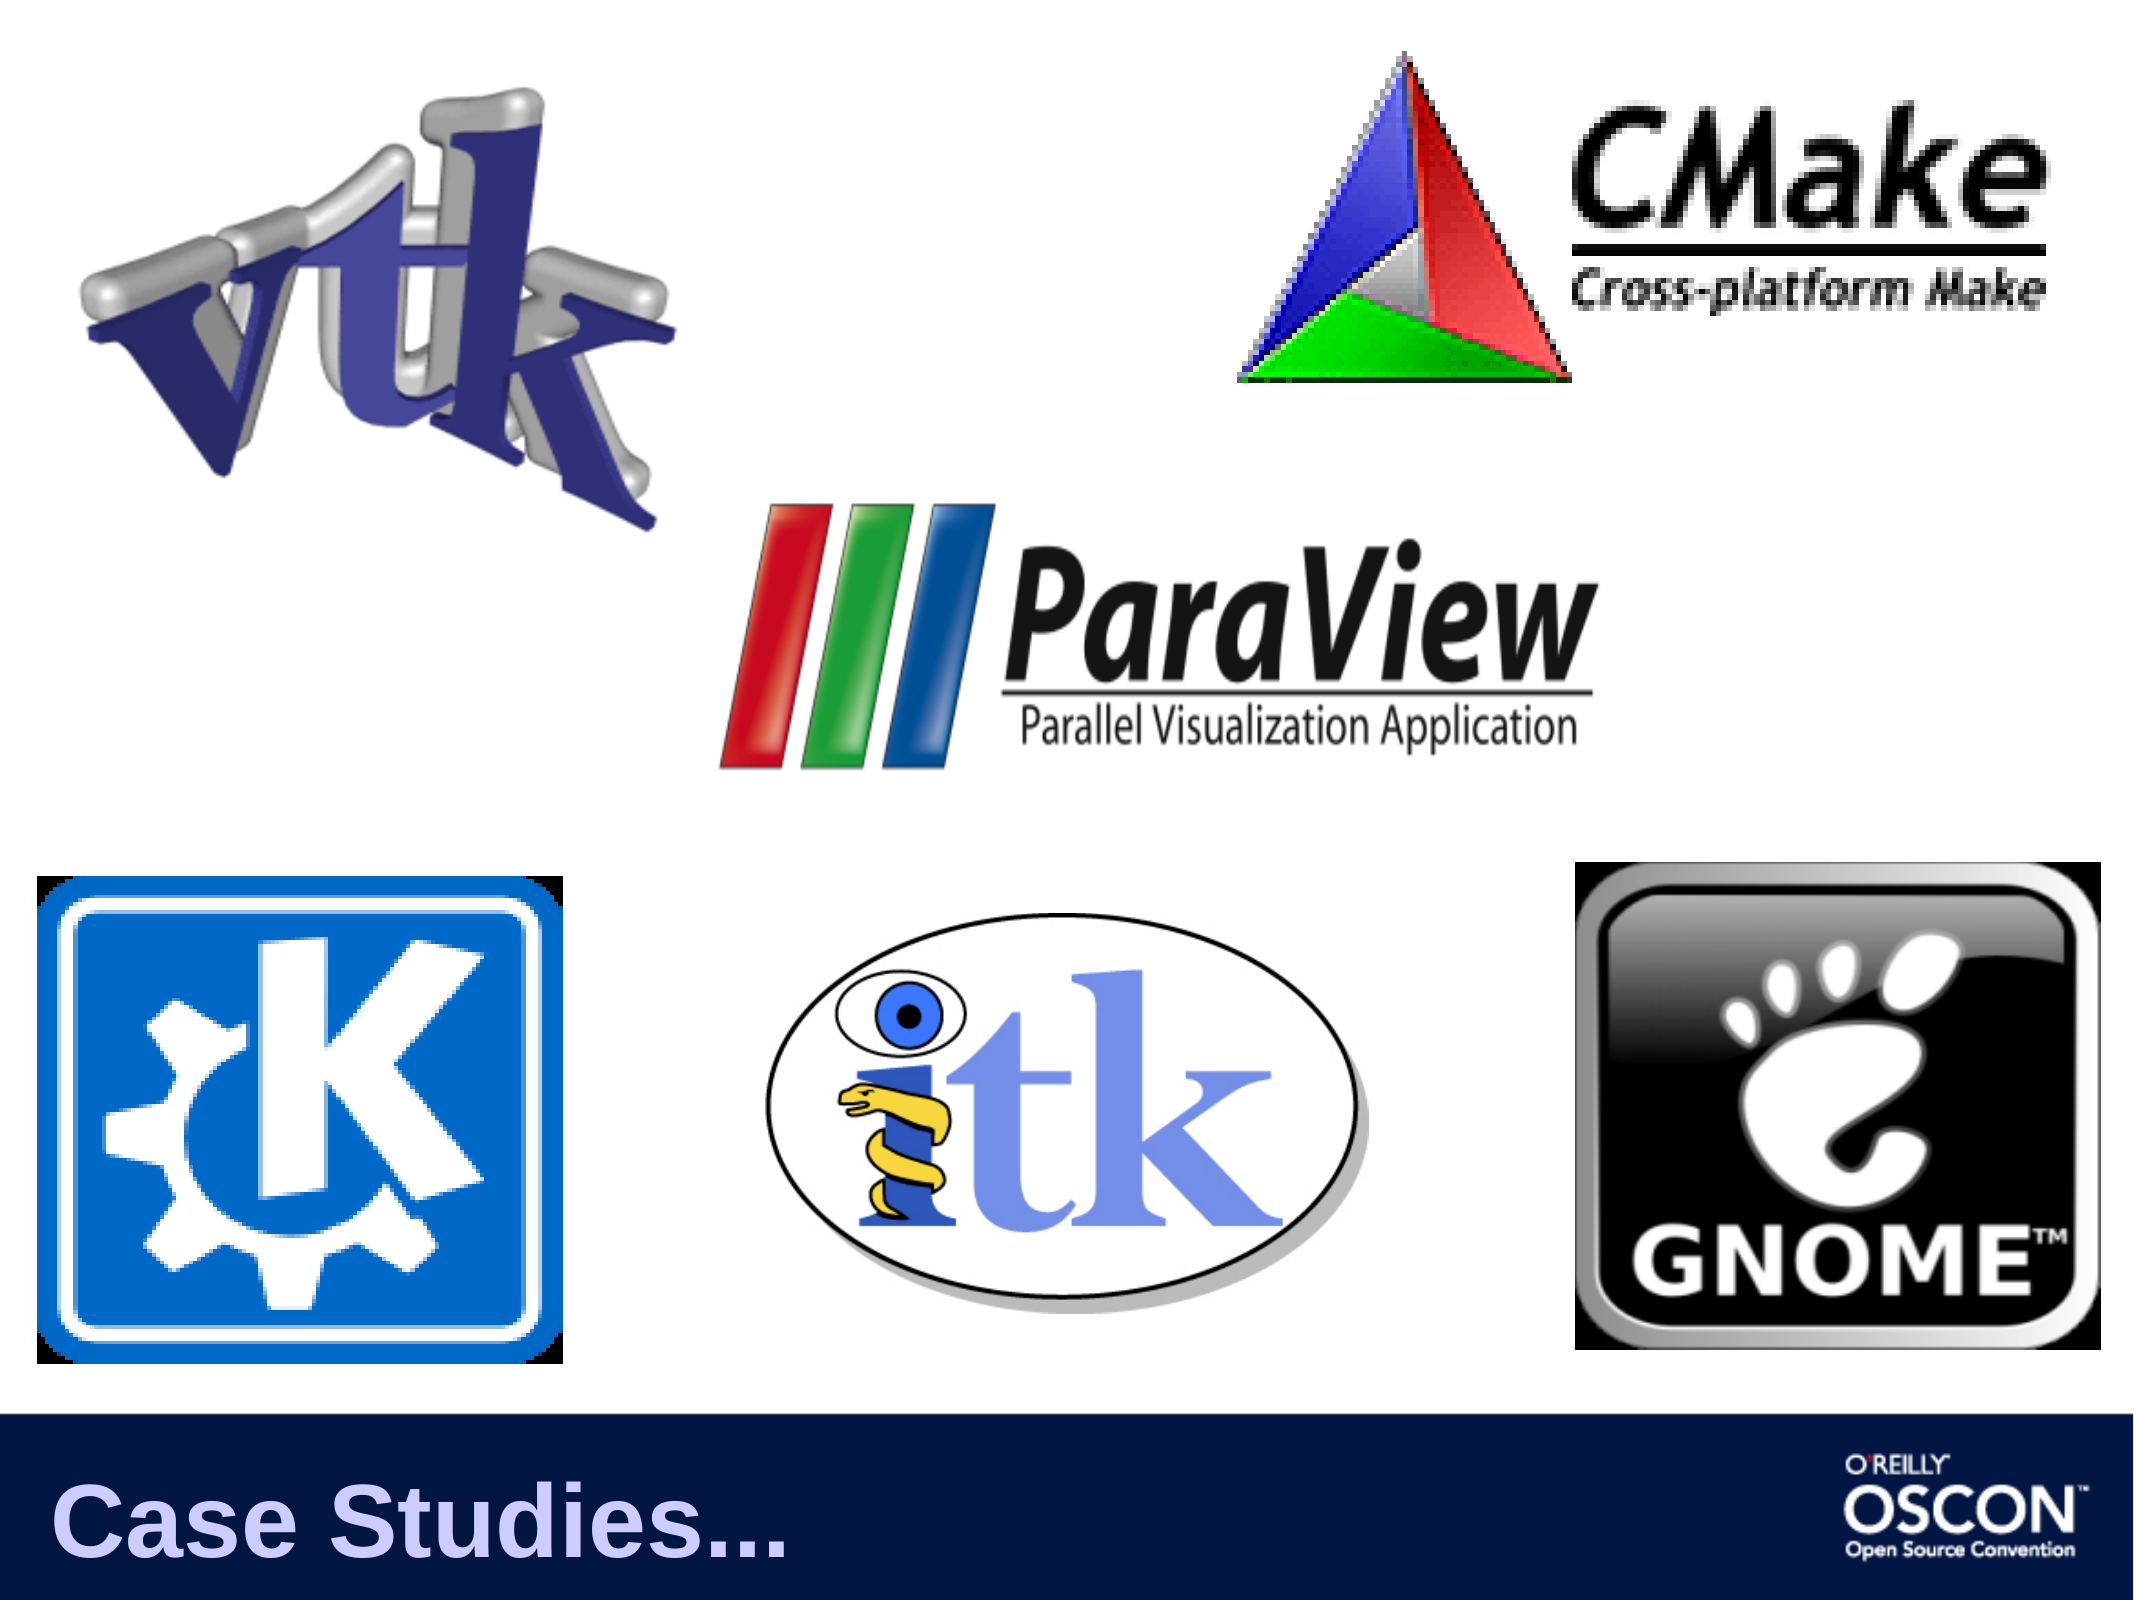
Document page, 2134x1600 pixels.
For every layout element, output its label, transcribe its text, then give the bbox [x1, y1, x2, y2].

title Case Studies... [41, 1432, 2094, 1600]
picture [0, 0, 2134, 1600]
